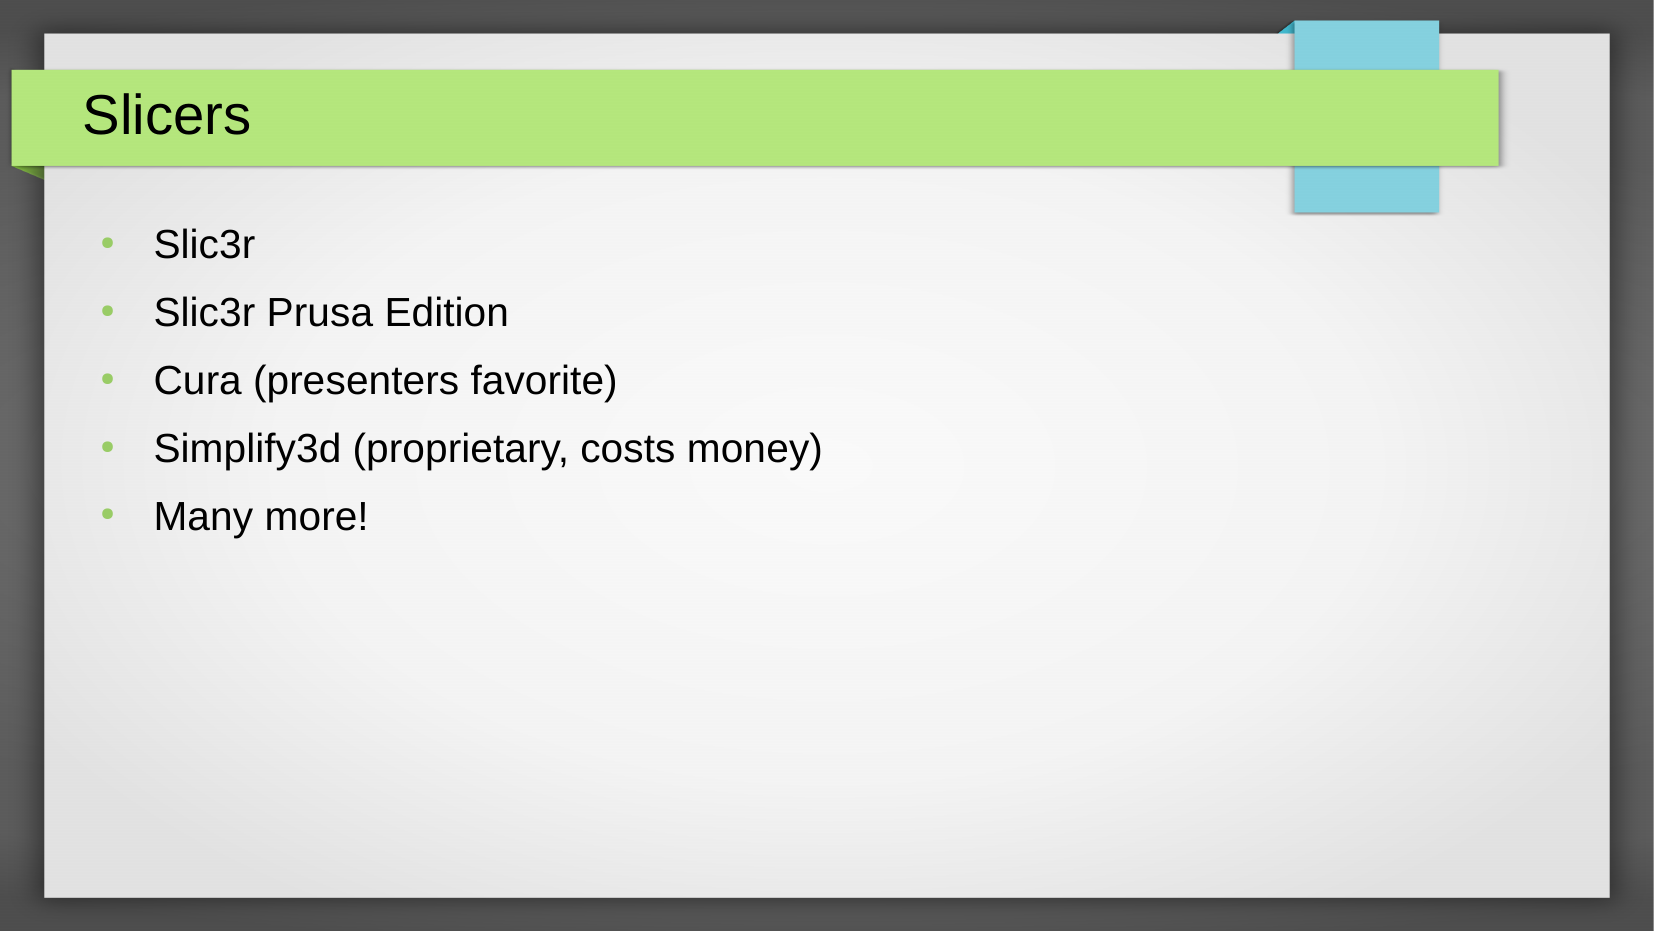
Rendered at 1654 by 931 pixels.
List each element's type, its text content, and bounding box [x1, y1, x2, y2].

title Slicers [82, 70, 1264, 160]
list Slic3r Slic3r Prusa Edition Cura (presenters favorite) Simplify3d (proprietary, costs money) Many more! [82, 221, 1571, 761]
picture [0, 0, 1654, 931]
